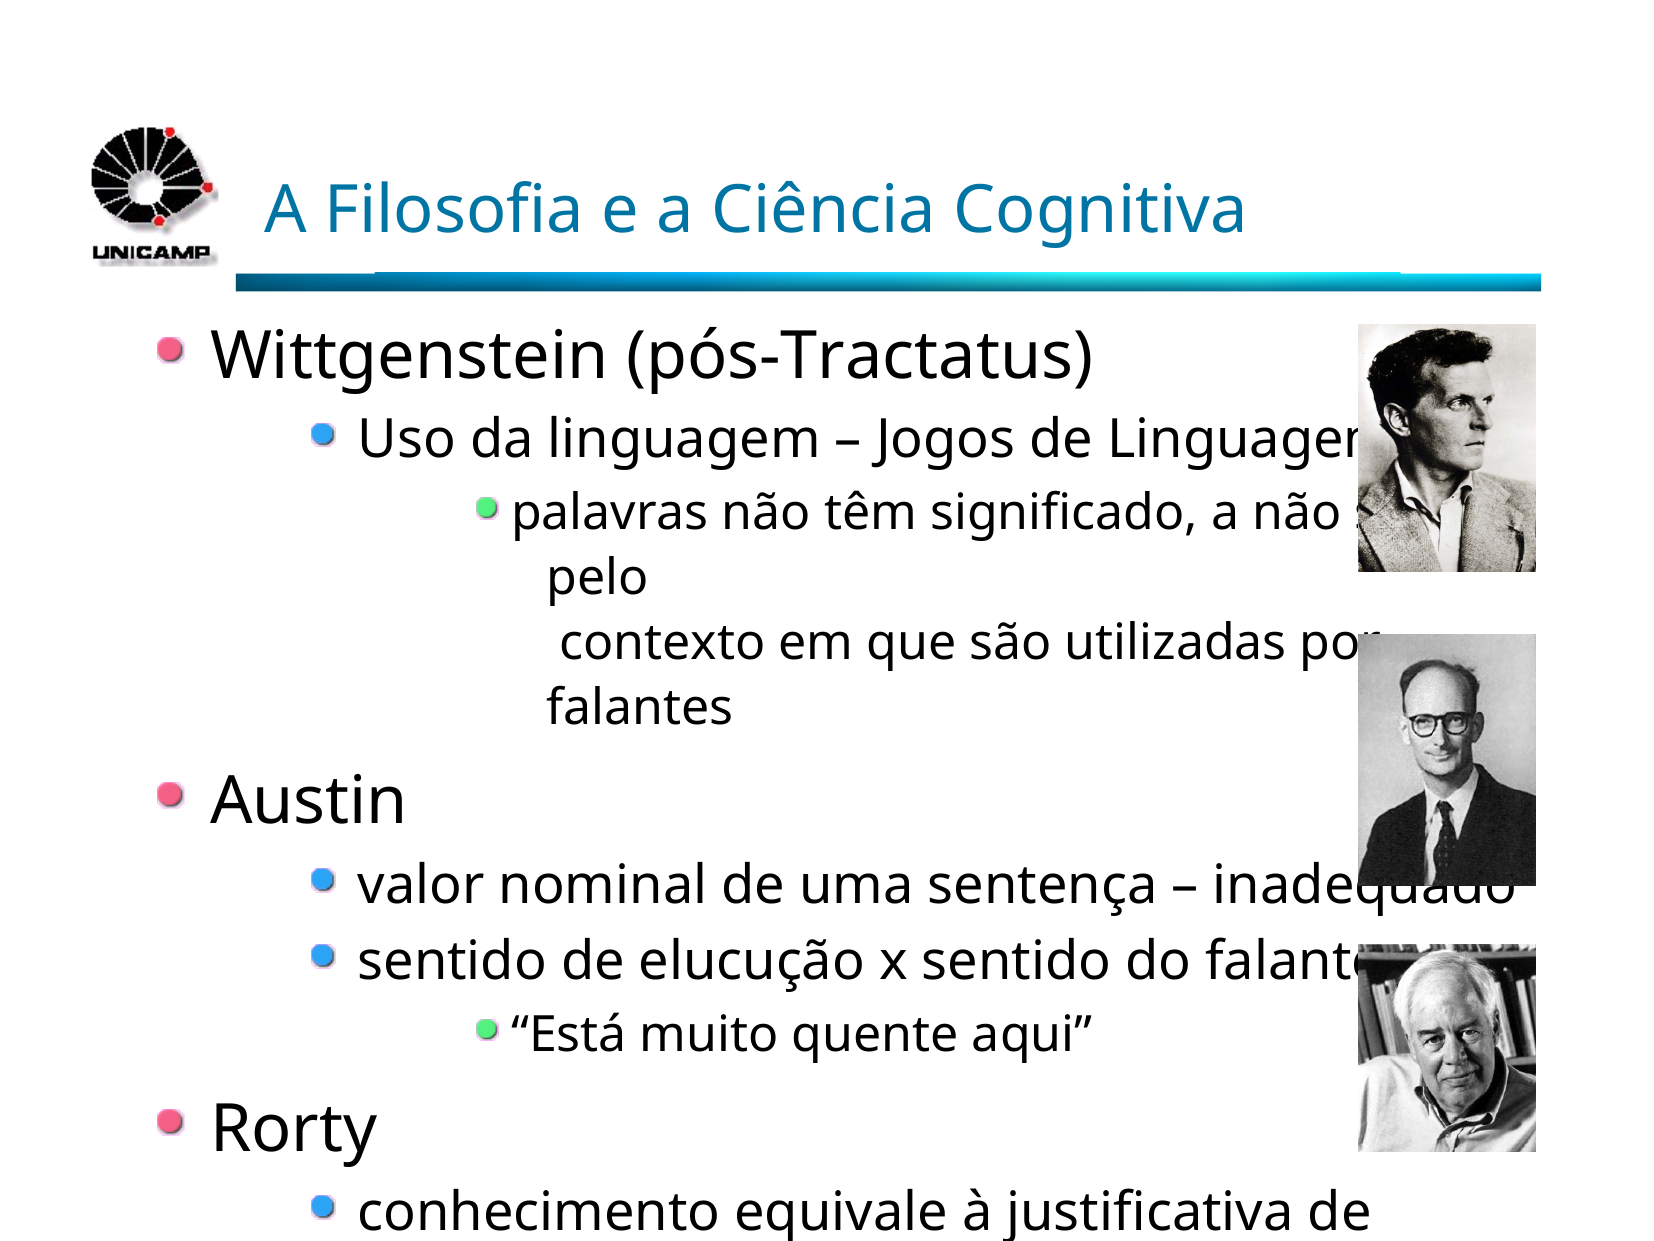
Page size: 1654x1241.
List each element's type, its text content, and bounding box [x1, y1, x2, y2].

title A Filosofia e a Ciência Cognitiva [264, 42, 1534, 250]
picture [125, 272, 1654, 295]
picture [1358, 324, 1536, 572]
picture [1358, 634, 1536, 886]
list Wittgenstein (pós-Tractatus) Uso da linguagem – Jogos de Linguagem palavras não têm significado, a não ser pelo contexto em que são utilizadas por falantes Austin valor nominal de uma sentença – inadequado sentido de elucução x sentido do falante “Está muito quente aqui” Rorty conhecimento equivale à justificativa de nossa crença, e não uma representação cada vez mais precisa da realidade [121, 309, 1534, 1182]
picture [310, 1194, 337, 1221]
picture [1358, 944, 1536, 1152]
